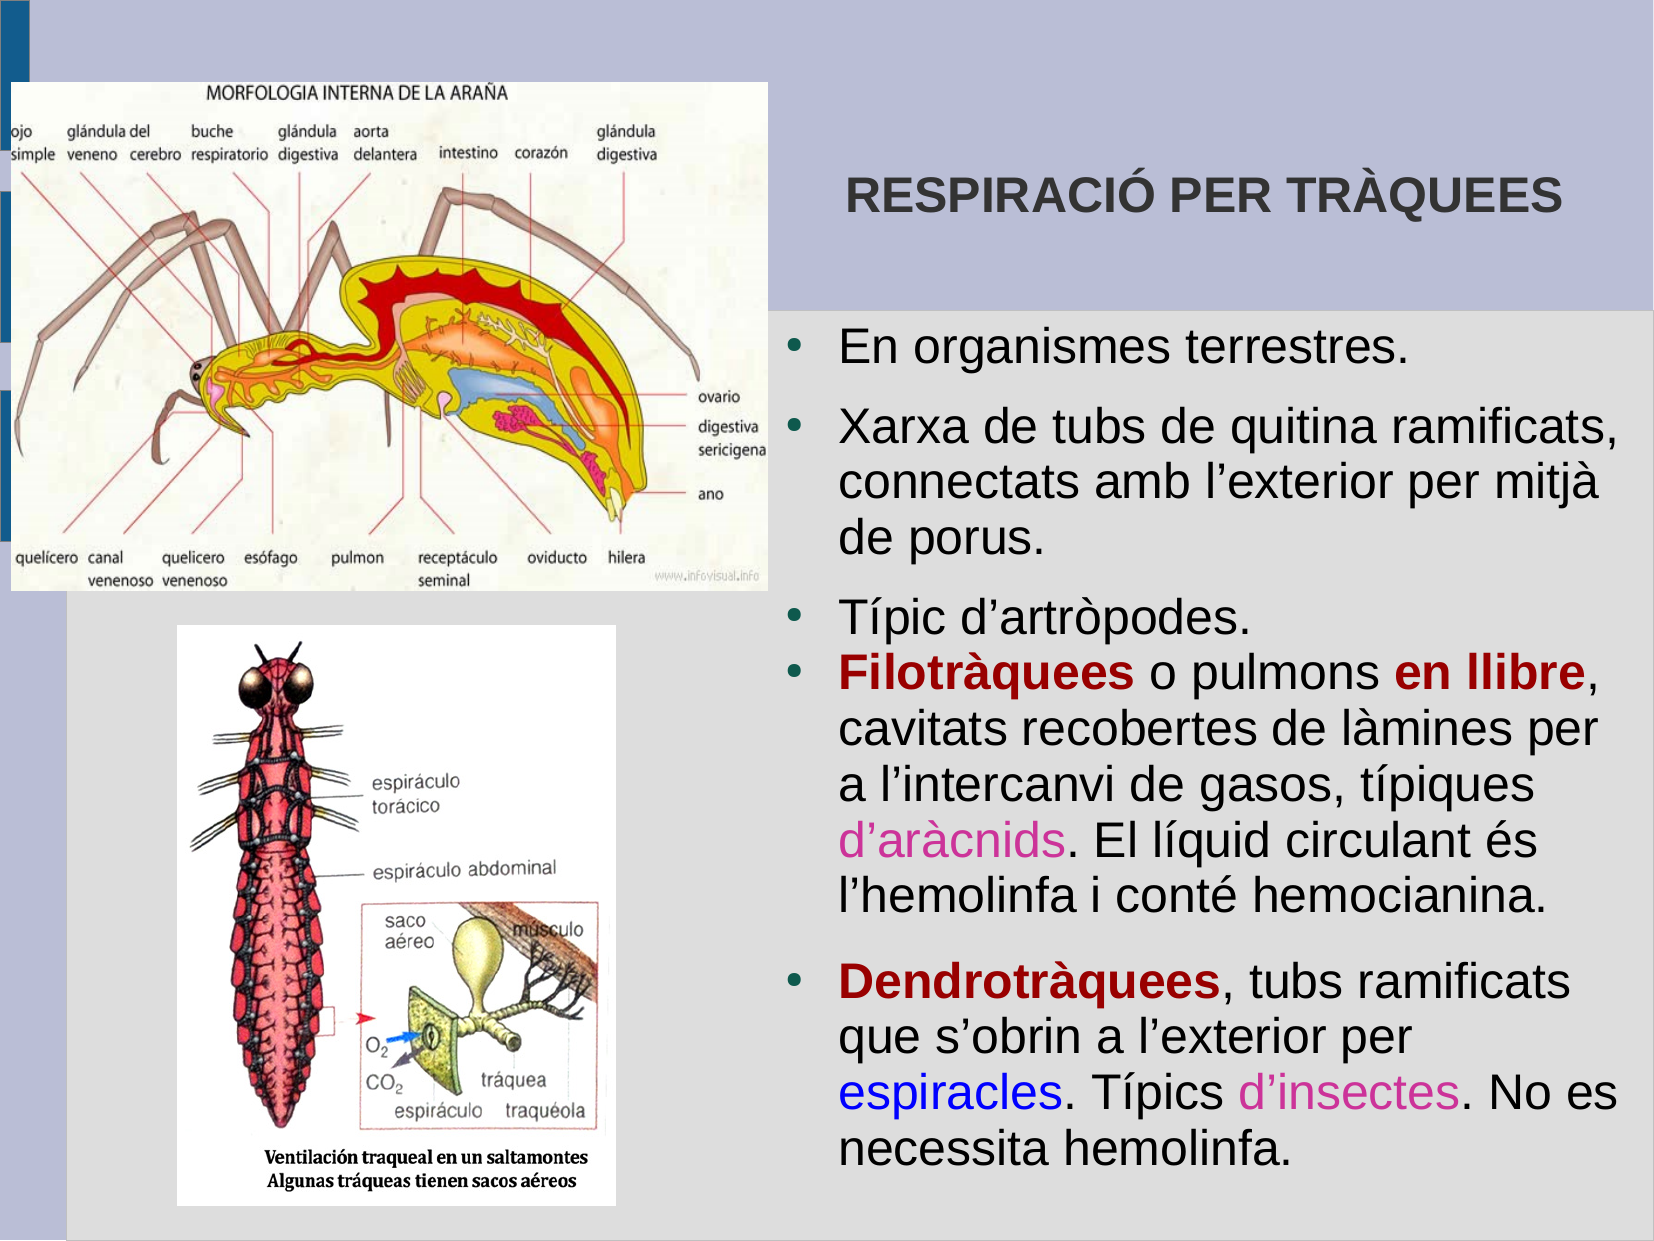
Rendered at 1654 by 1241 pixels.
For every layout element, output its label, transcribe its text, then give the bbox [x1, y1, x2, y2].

list En organismes terrestres. Xarxa de tubs de quitina ramificats, connectats amb l’exterior per mitjà de porus. Típic d’artròpodes. Filotràquees o pulmons en llibre, cavitats recobertes de làmines per a l’intercanvi de gasos, típiques d’aràcnids. El líquid circulant és l’hemolinfa i conté hemocianina. Dendrotràquees, tubs ramificats que s’obrin a l’exterior per espiracles. Típics d’insectes. No es necessita hemolinfa. [767, 318, 1630, 1241]
title RESPIRACIÓ PER TRÀQUEES [814, 91, 1595, 299]
picture [177, 625, 616, 1206]
picture [11, 82, 768, 591]
